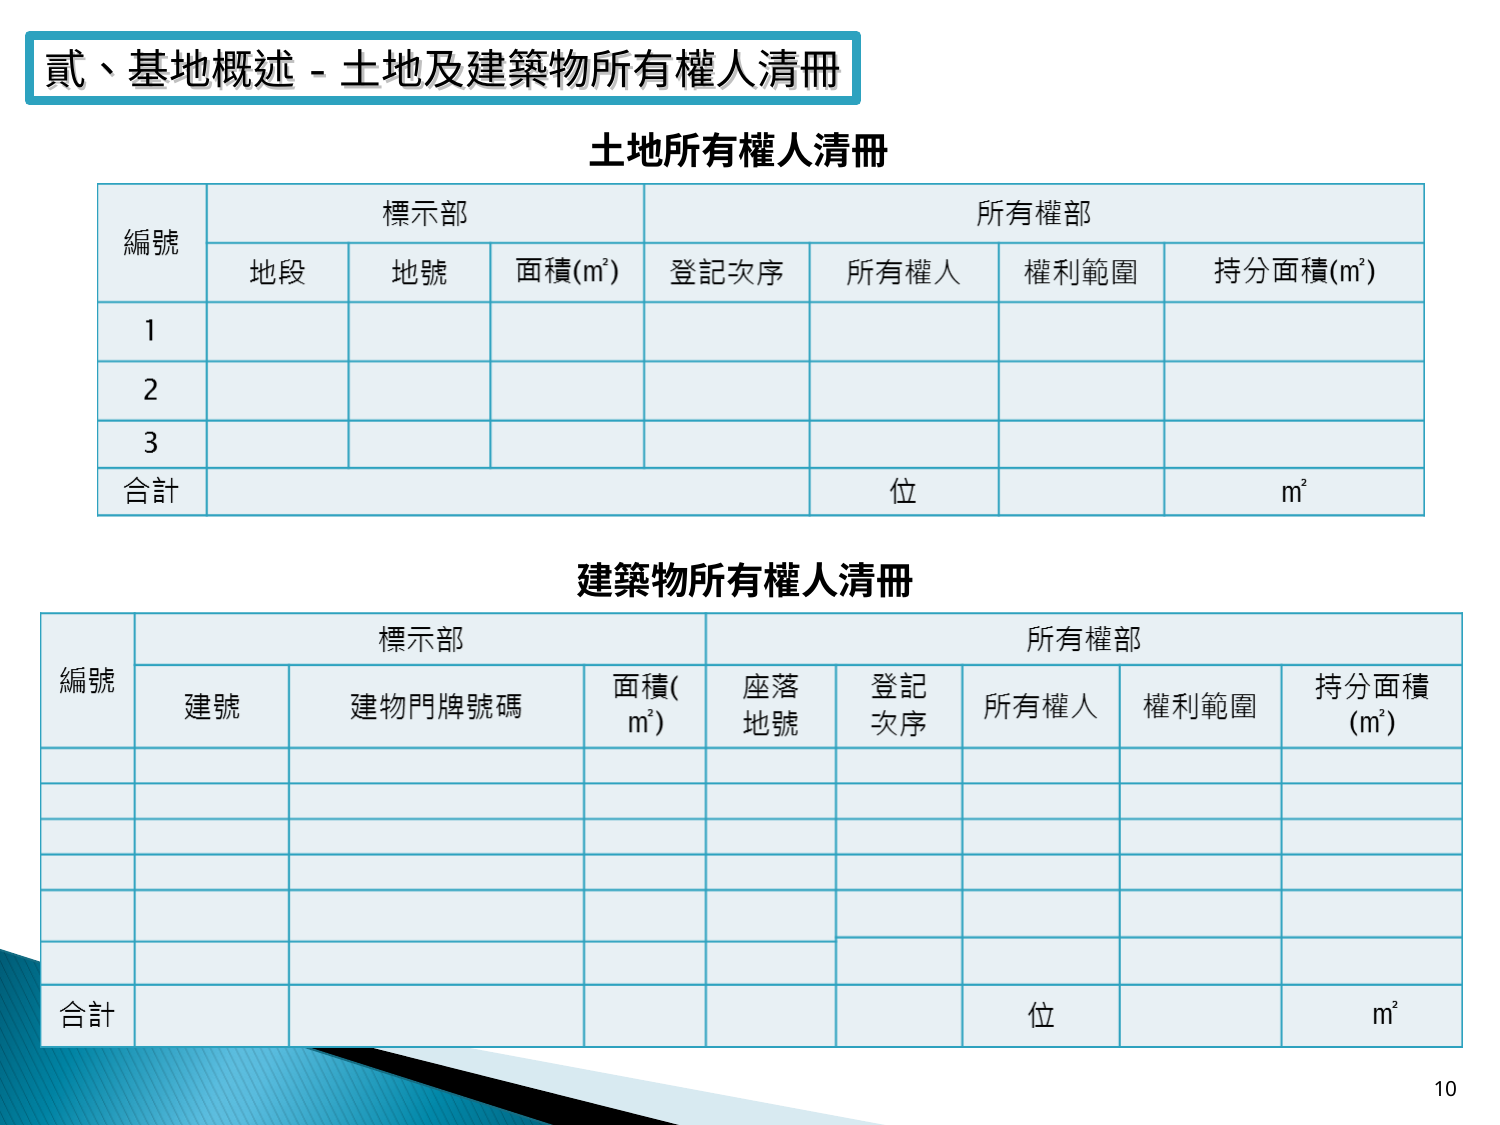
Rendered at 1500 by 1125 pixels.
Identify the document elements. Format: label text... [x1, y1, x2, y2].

text_box 土地所有權人清冊 [574, 119, 913, 179]
text_box 建築物所有權人清冊 [561, 549, 929, 609]
text_box 10 [1418, 1051, 1479, 1112]
picture [40, 612, 1463, 1051]
text_box 貳、基地概述-土地及建築物所有權人清冊 [29, 36, 856, 101]
picture [97, 184, 1425, 527]
